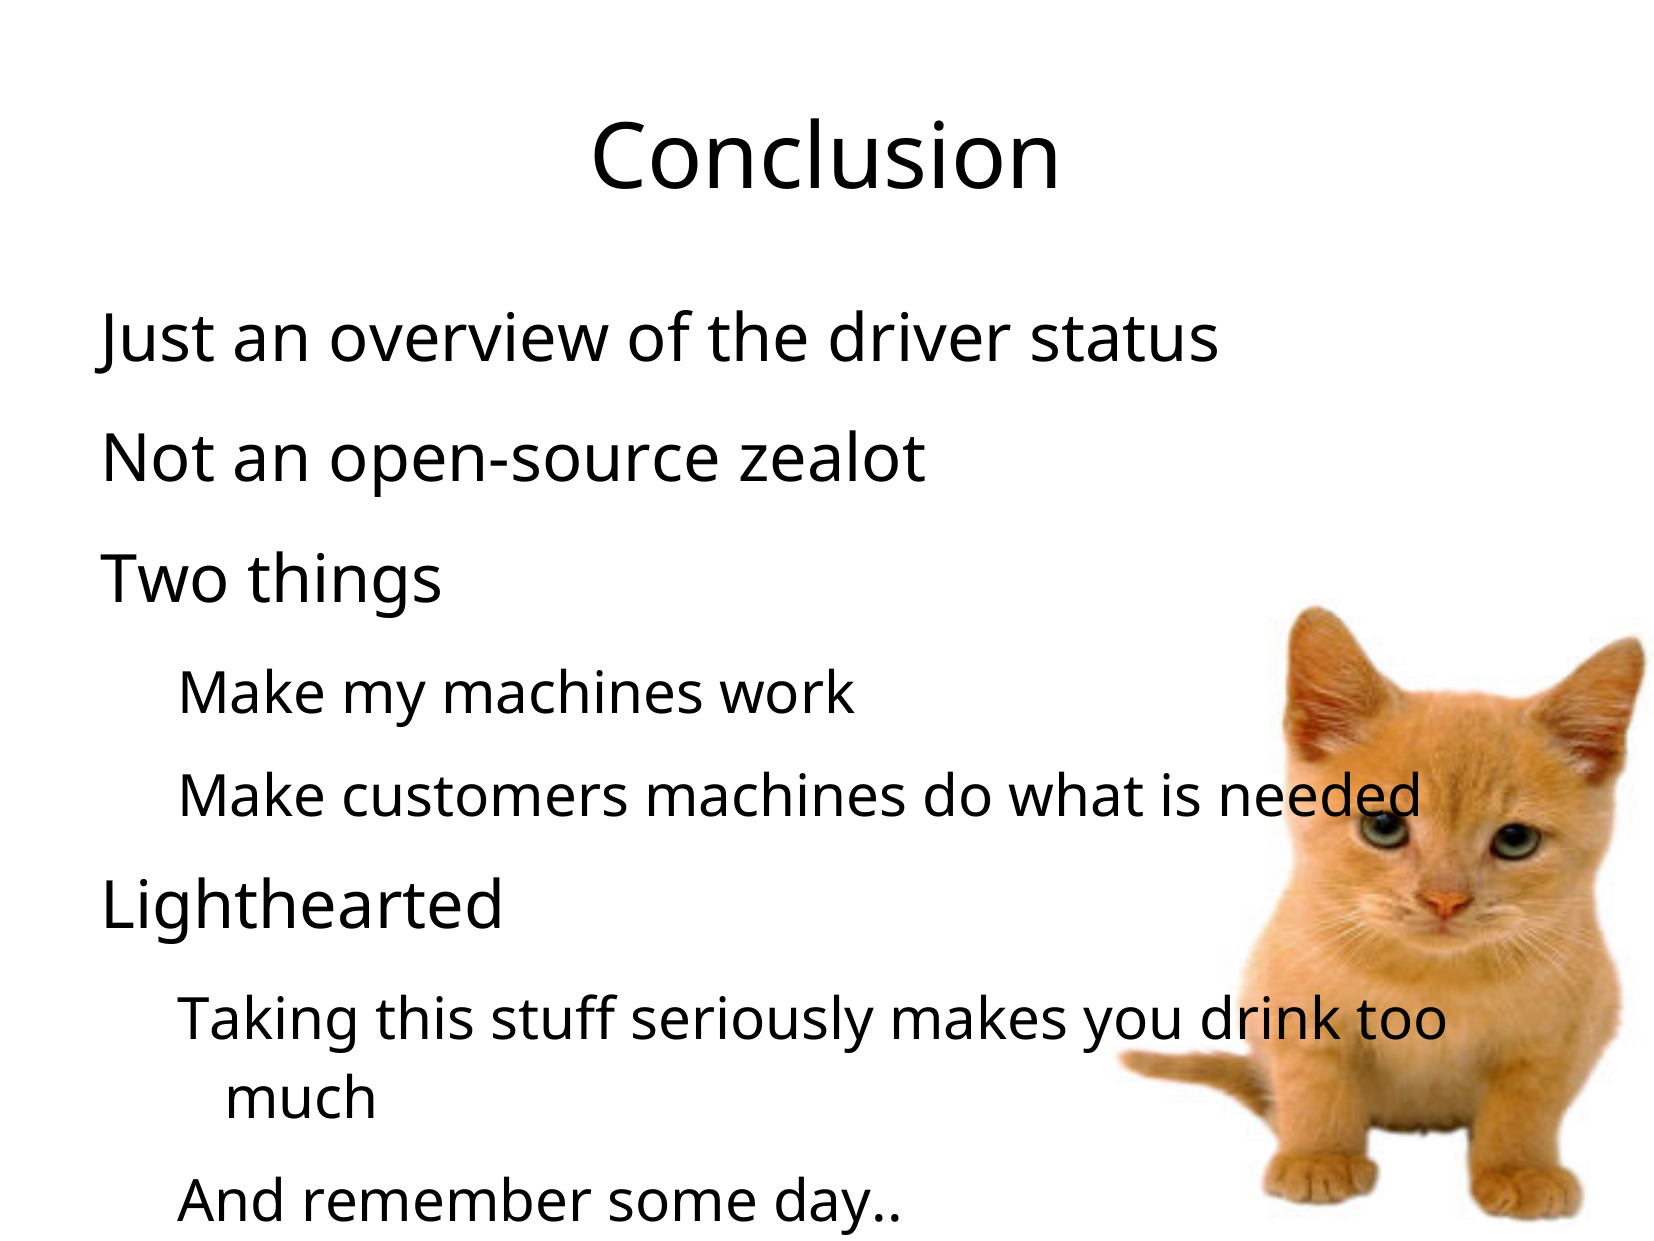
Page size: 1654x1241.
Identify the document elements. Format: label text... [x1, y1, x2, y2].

list Just an overview of the driver status Not an open-source zealot Two things Make my machines work Make customers machines do what is needed Lighthearted Taking this stuff seriously makes you drink too much And remember some day.. [82, 290, 1571, 1155]
picture [1109, 599, 1654, 1227]
title Conclusion [82, 49, 1571, 257]
